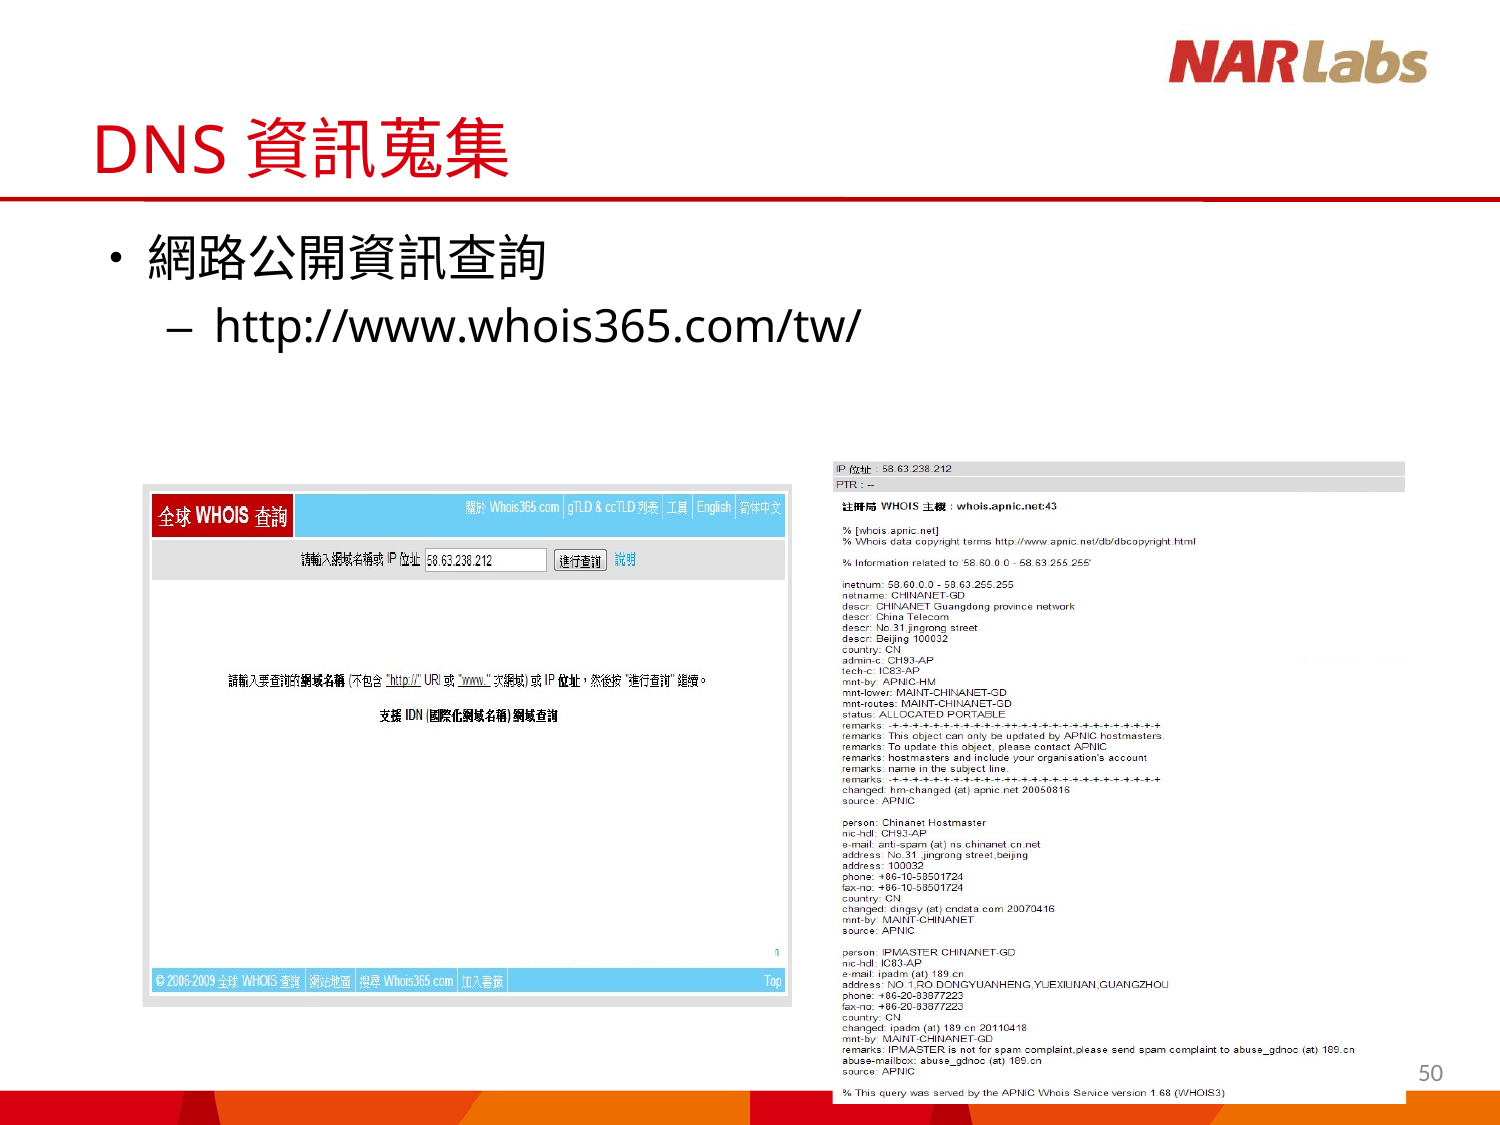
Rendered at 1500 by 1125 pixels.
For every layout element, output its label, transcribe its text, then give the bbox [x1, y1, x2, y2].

text_box • 網路公開資訊查詢 – http://www.whois365.com/tw/ [89, 226, 868, 354]
text_box [143, 484, 792, 1007]
text_box [833, 459, 1416, 1103]
text_box 50 [1416, 1056, 1446, 1090]
title DNS資訊蒐集 [89, 107, 1411, 189]
